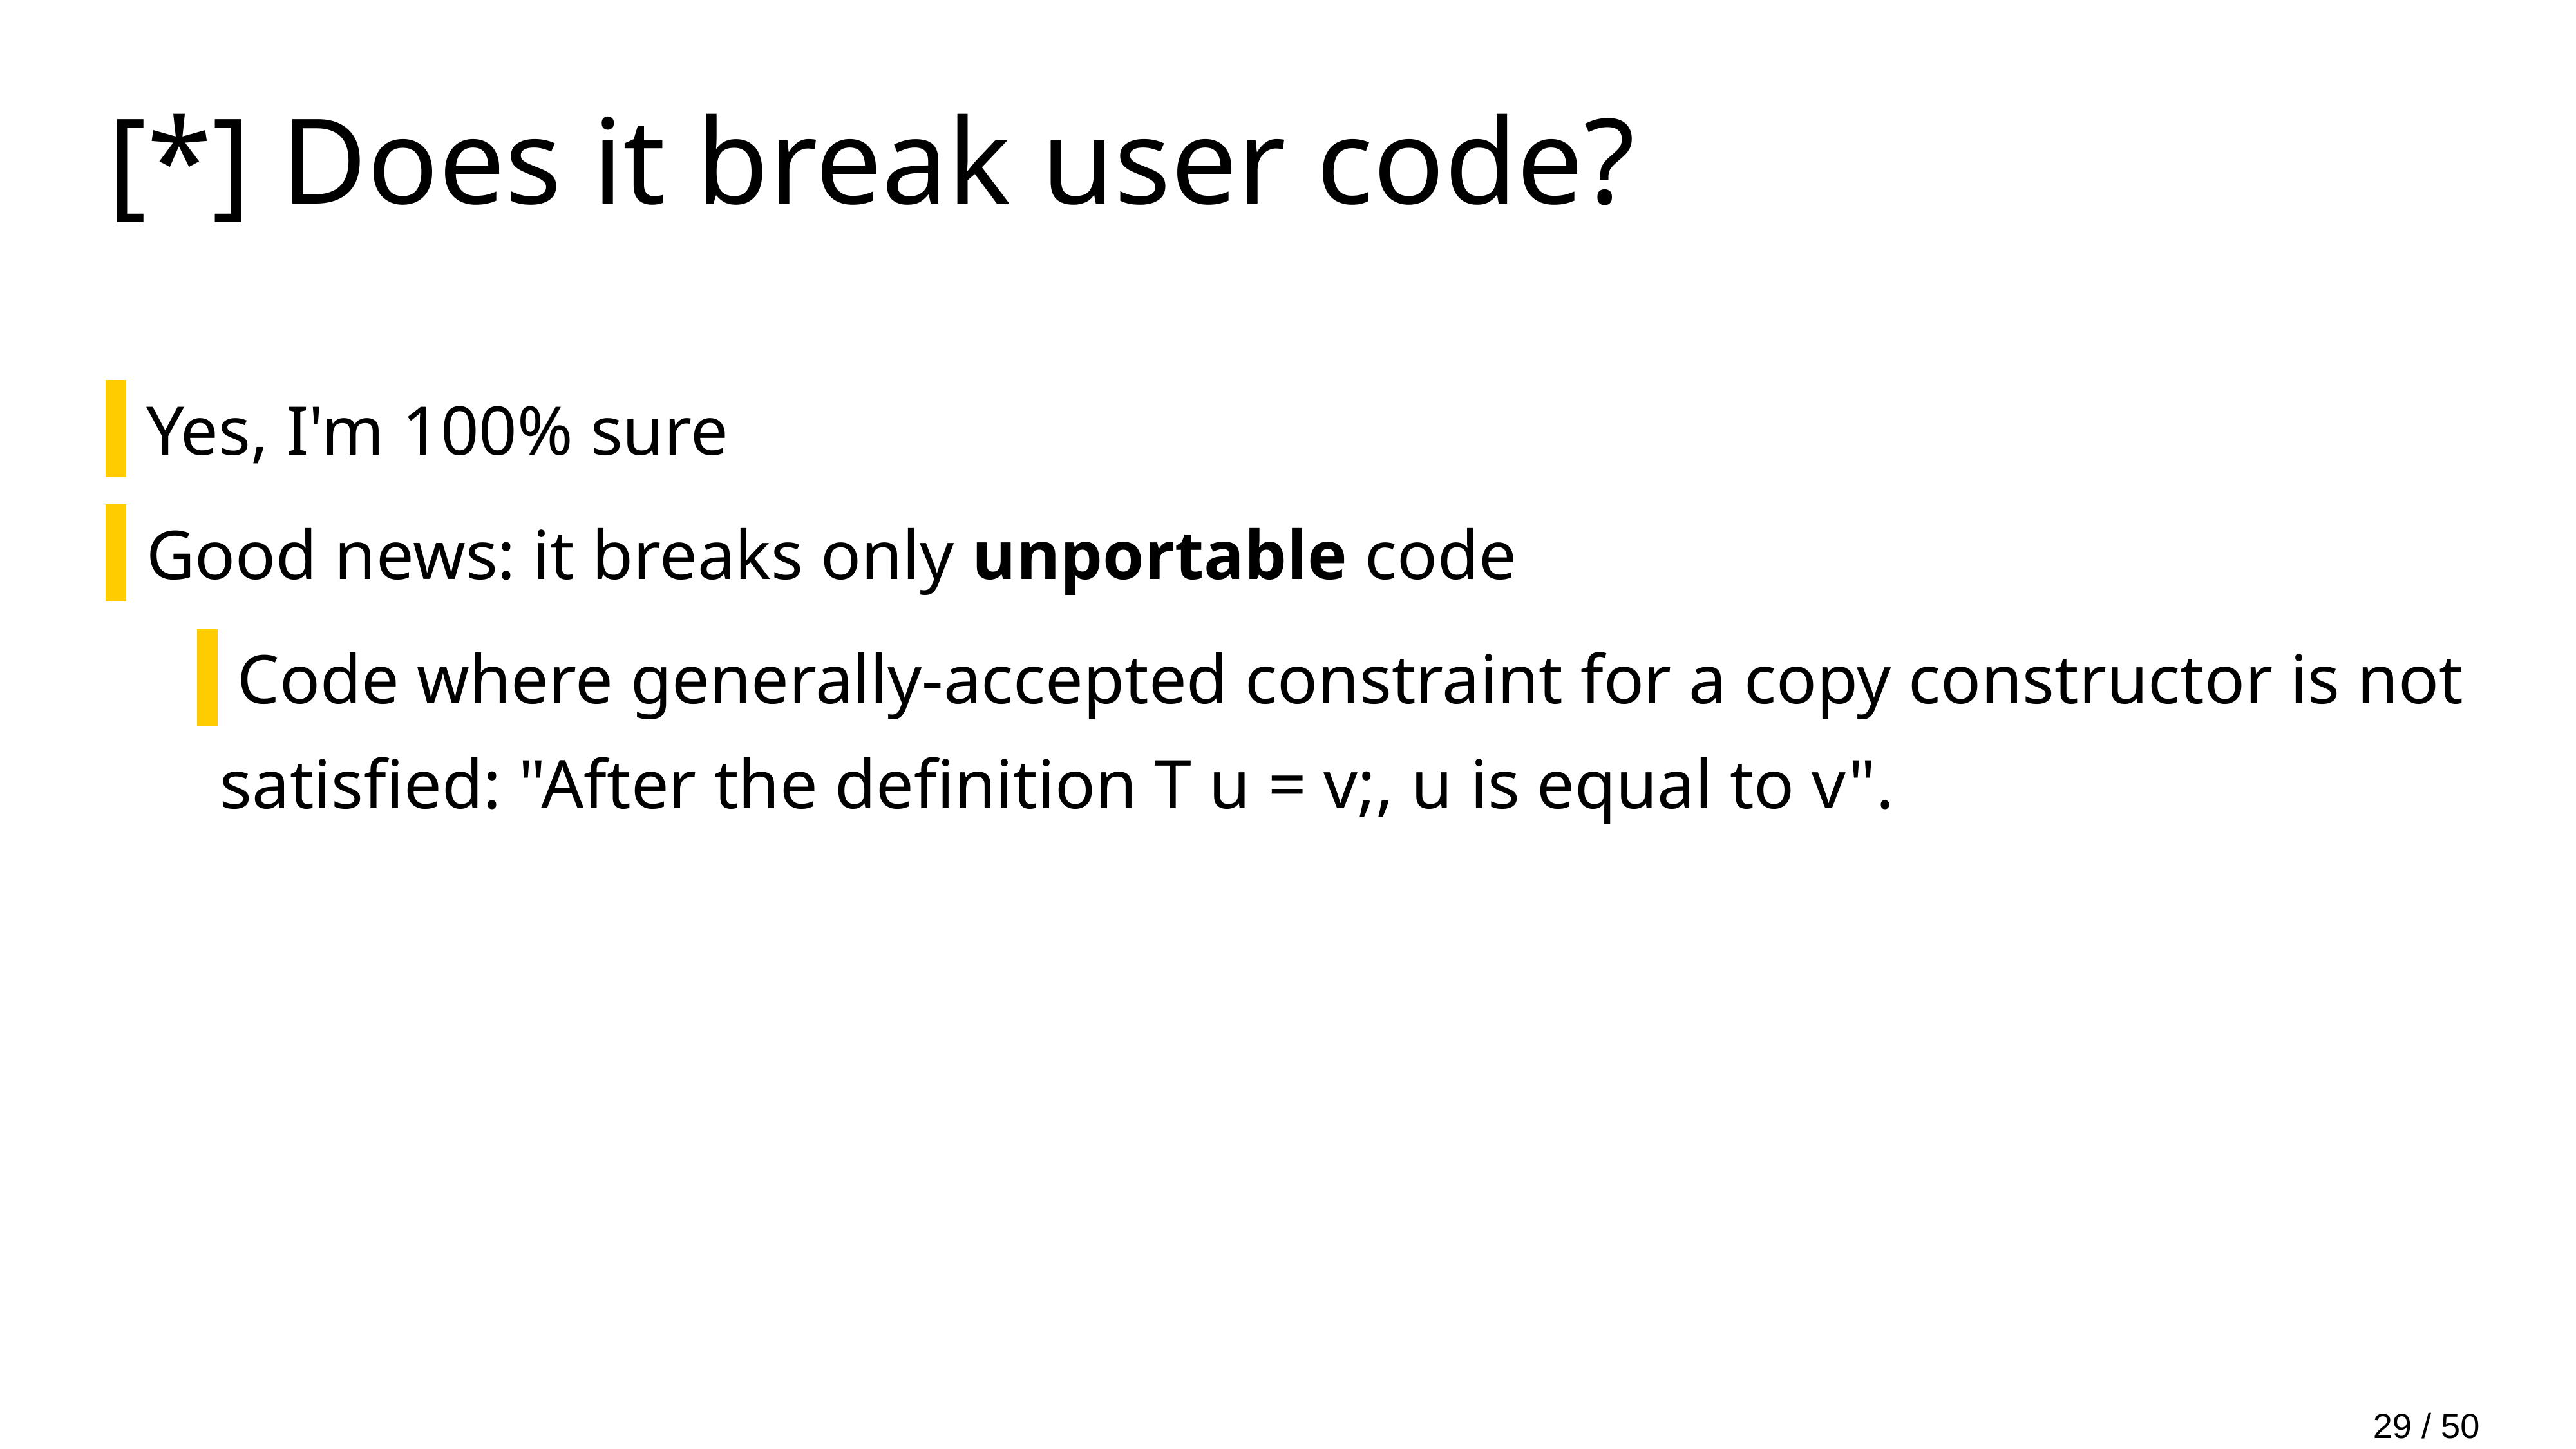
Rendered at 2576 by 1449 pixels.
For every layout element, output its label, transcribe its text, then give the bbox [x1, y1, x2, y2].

title [*] Does it break user code? [108, 80, 2468, 242]
text_box <number> / 50 [2363, 1402, 2576, 1449]
text_box Yes, I'm 100% sure Good news: it breaks only unportable code Code where generally-accepted constraint for a copy constructor is not satisfied: "After the definition T u = v;, u is equal to v". [96, 364, 2512, 1419]
